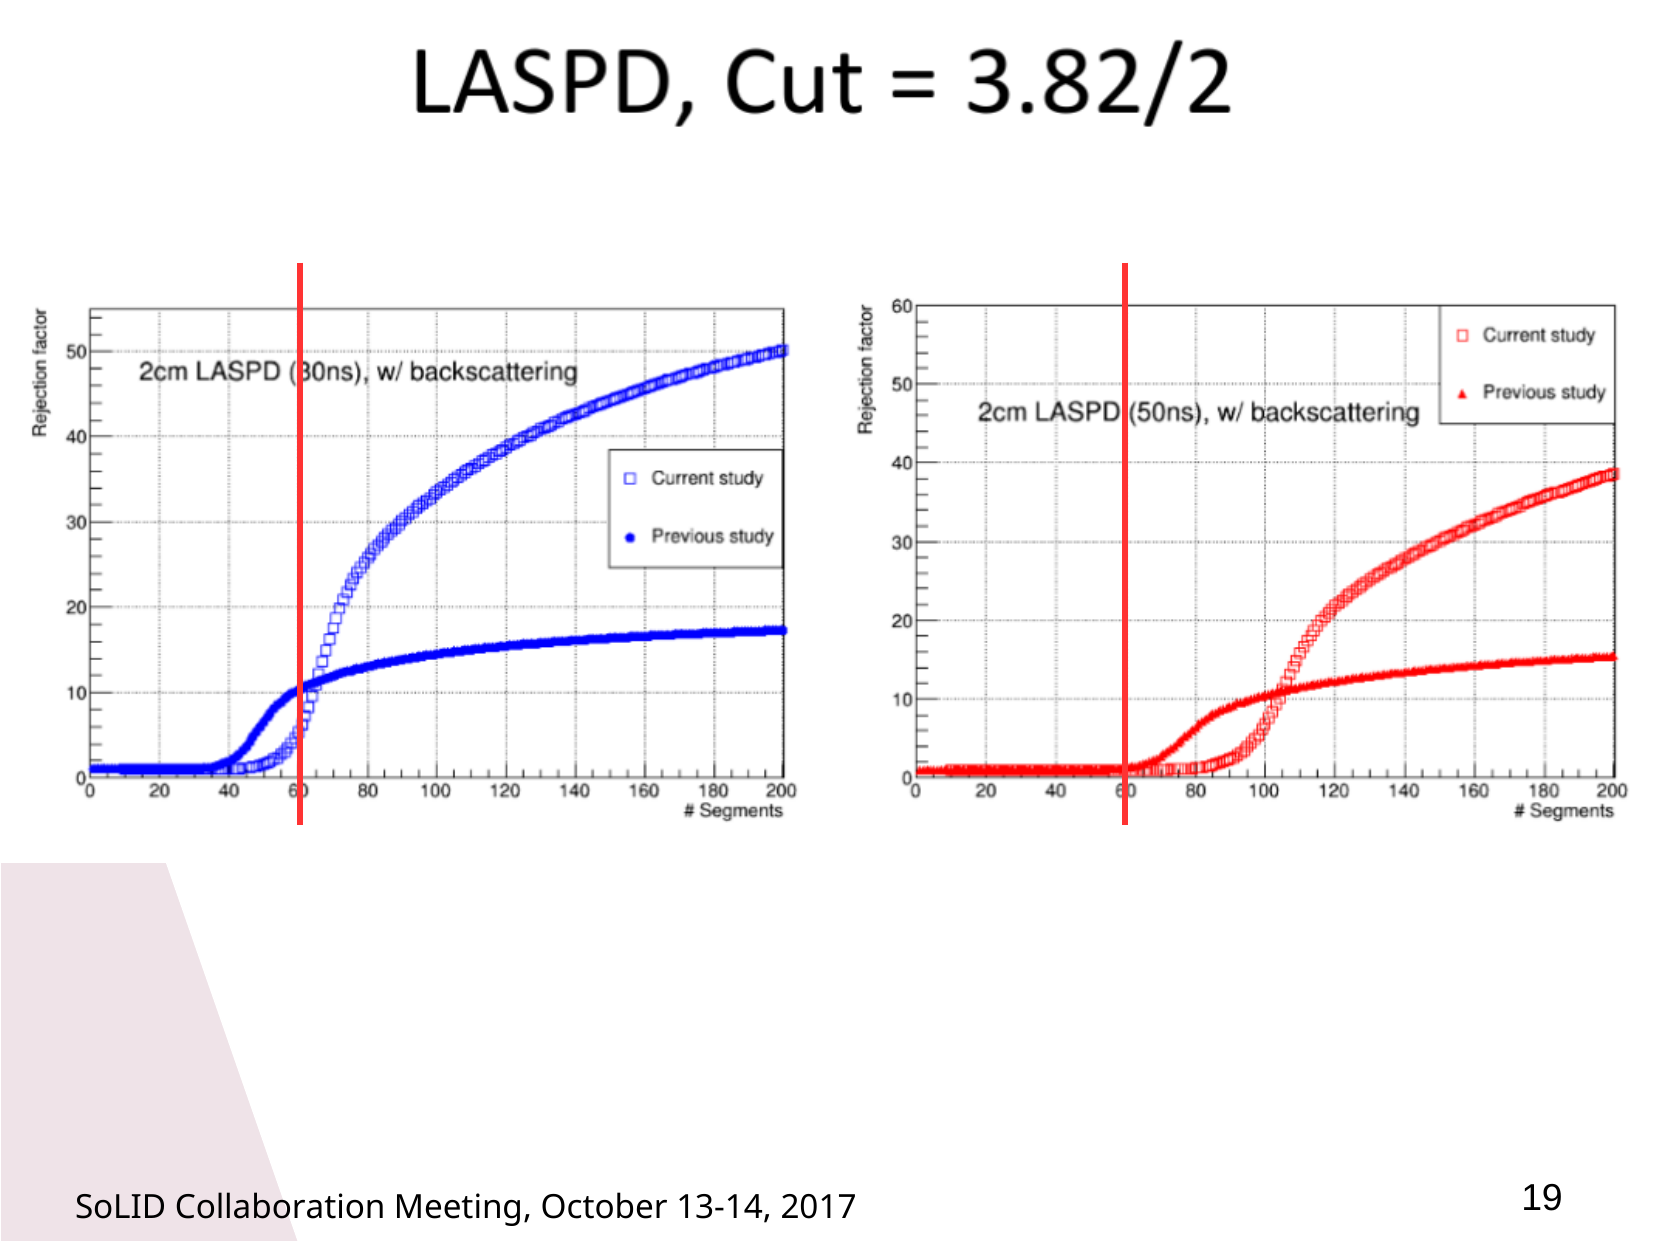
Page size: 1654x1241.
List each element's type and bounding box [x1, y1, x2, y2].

picture [0, 0, 1653, 863]
